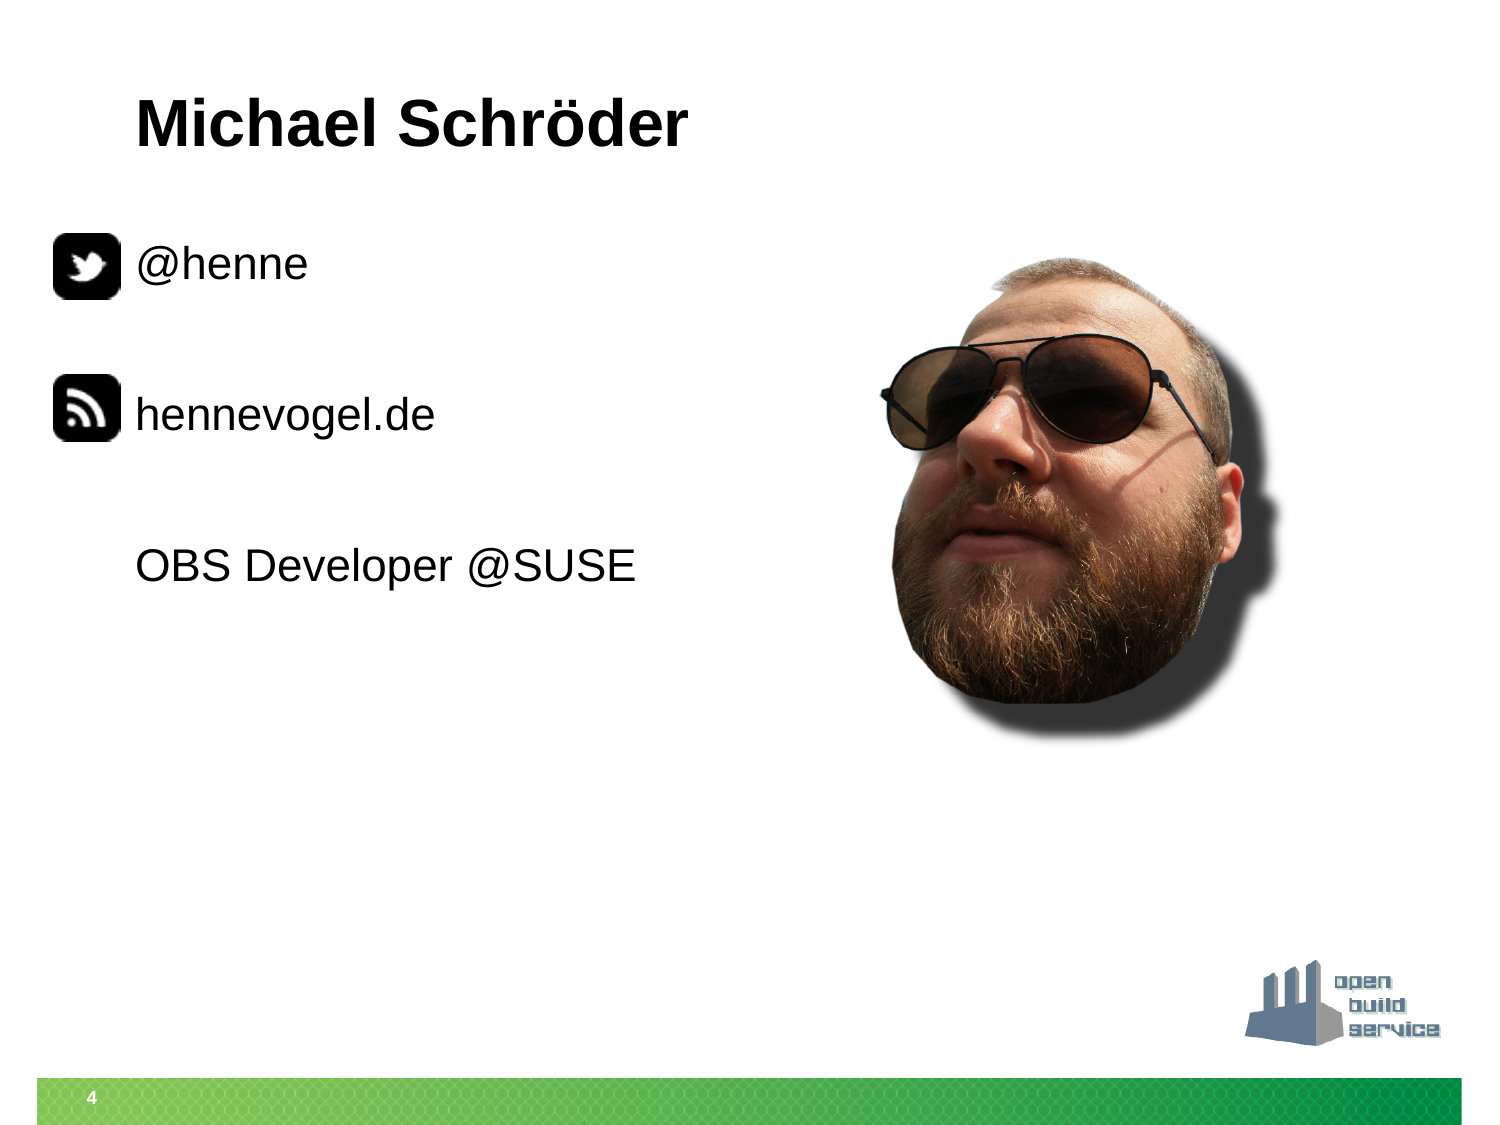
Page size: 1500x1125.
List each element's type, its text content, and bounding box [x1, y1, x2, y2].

title Michael Schröder [135, 41, 1372, 204]
picture [878, 256, 1291, 751]
picture [53, 233, 121, 300]
picture [1245, 960, 1441, 1046]
picture [37, 1078, 1462, 1125]
picture [53, 374, 121, 442]
list @henne hennevogel.de OBS Developer @SUSE [135, 238, 1372, 891]
